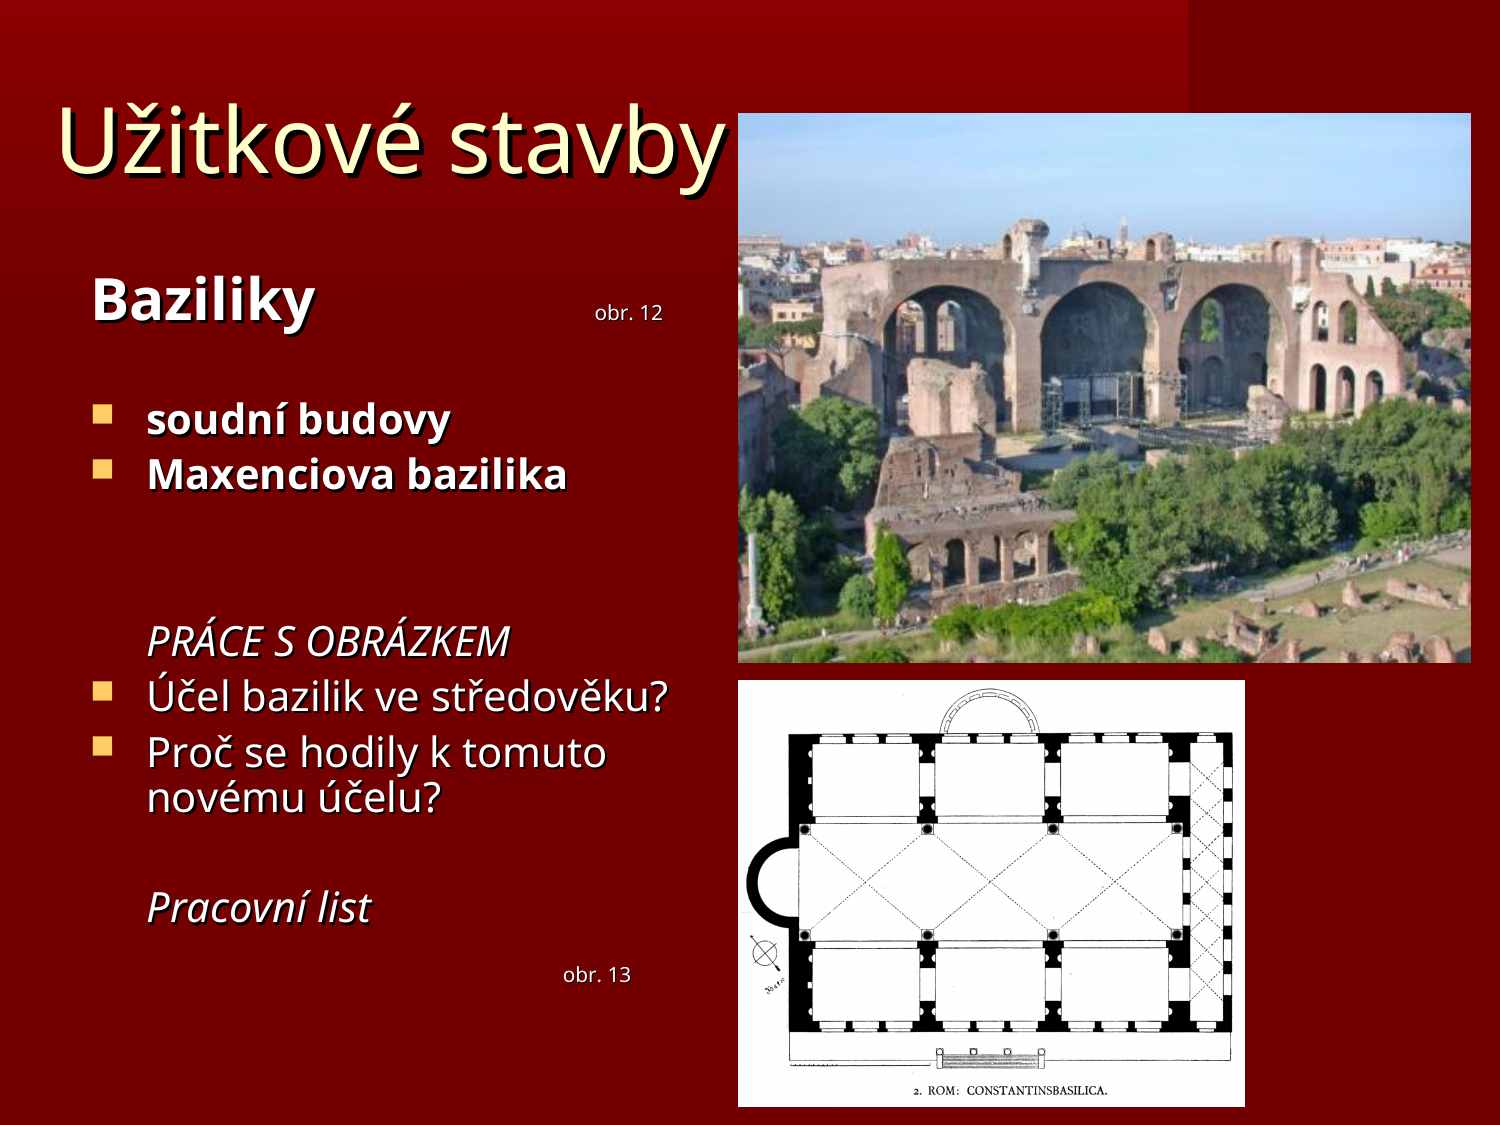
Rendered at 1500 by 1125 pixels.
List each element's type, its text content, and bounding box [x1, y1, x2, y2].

text_box [738, 114, 1471, 664]
list Baziliky obr. 12 soudní budovy Maxenciova bazilika PRÁCE S OBRÁZKEM Účel bazilik ve středověku? Proč se hodily k tomuto novému účelu? Pracovní list obr. 13 [75, 262, 738, 1001]
title Užitkové stavby [17, 42, 764, 231]
text_box [738, 680, 1245, 1107]
